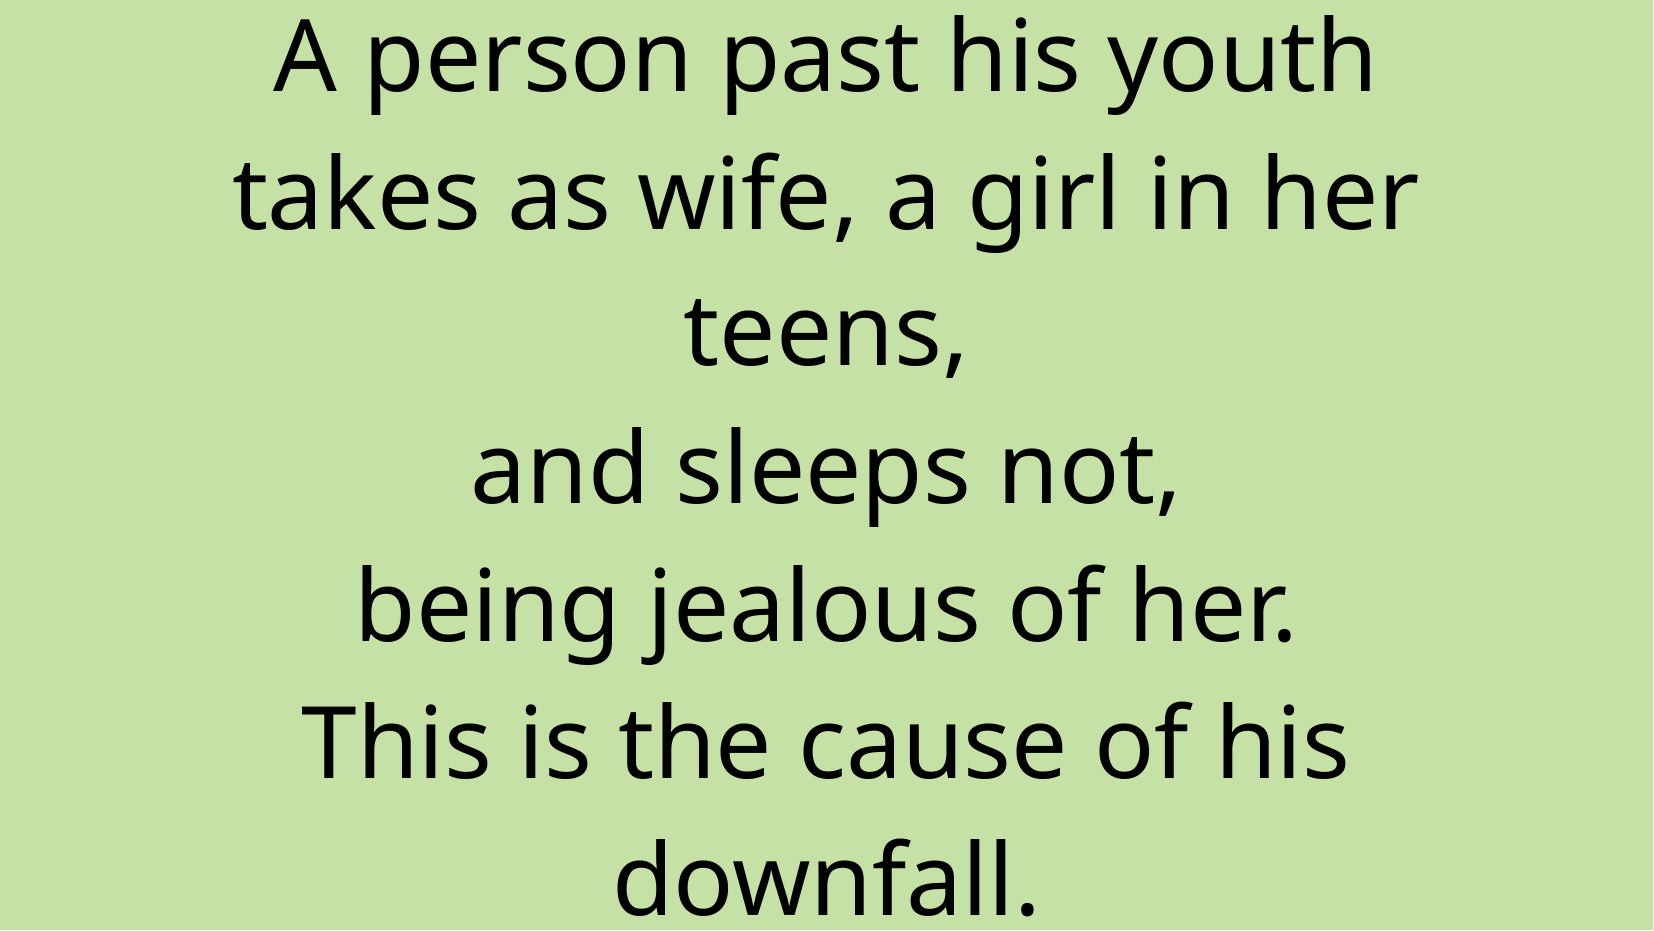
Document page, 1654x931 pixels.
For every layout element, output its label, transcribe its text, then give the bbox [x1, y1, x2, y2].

subtitle A person past his youth takes as wife, a girl in her teens, and sleeps not, being jealous of her. This is the cause of his downfall. [82, 0, 1571, 931]
